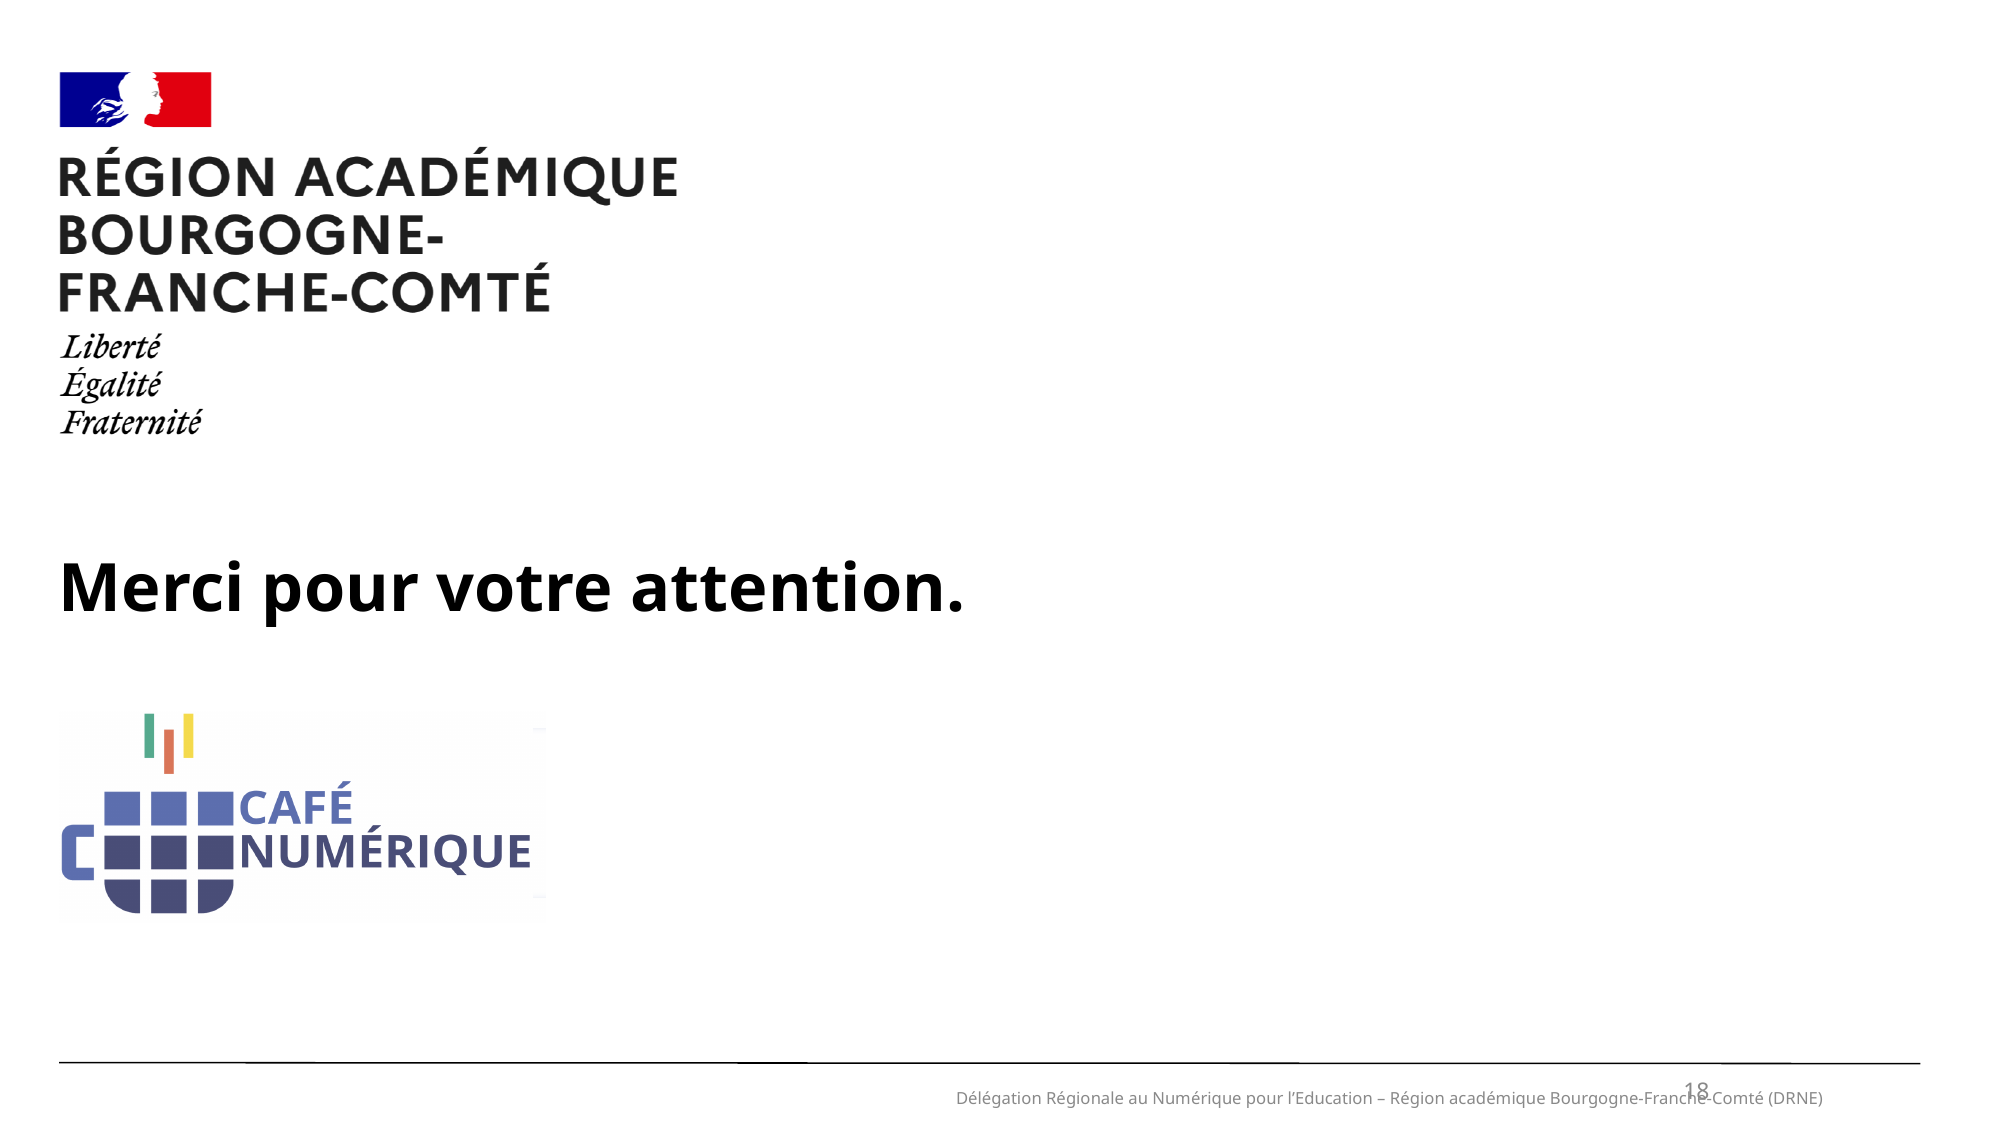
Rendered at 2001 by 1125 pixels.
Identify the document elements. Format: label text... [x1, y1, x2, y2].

text_box 18 [1683, 1062, 1919, 1122]
text_box Délégation Régionale au Numérique pour l’Education – Région académique Bourgogne-Franche-Comté (DRNE) [922, 1069, 1844, 1125]
picture [59, 711, 546, 923]
title Merci pour votre attention. [59, 516, 1919, 663]
